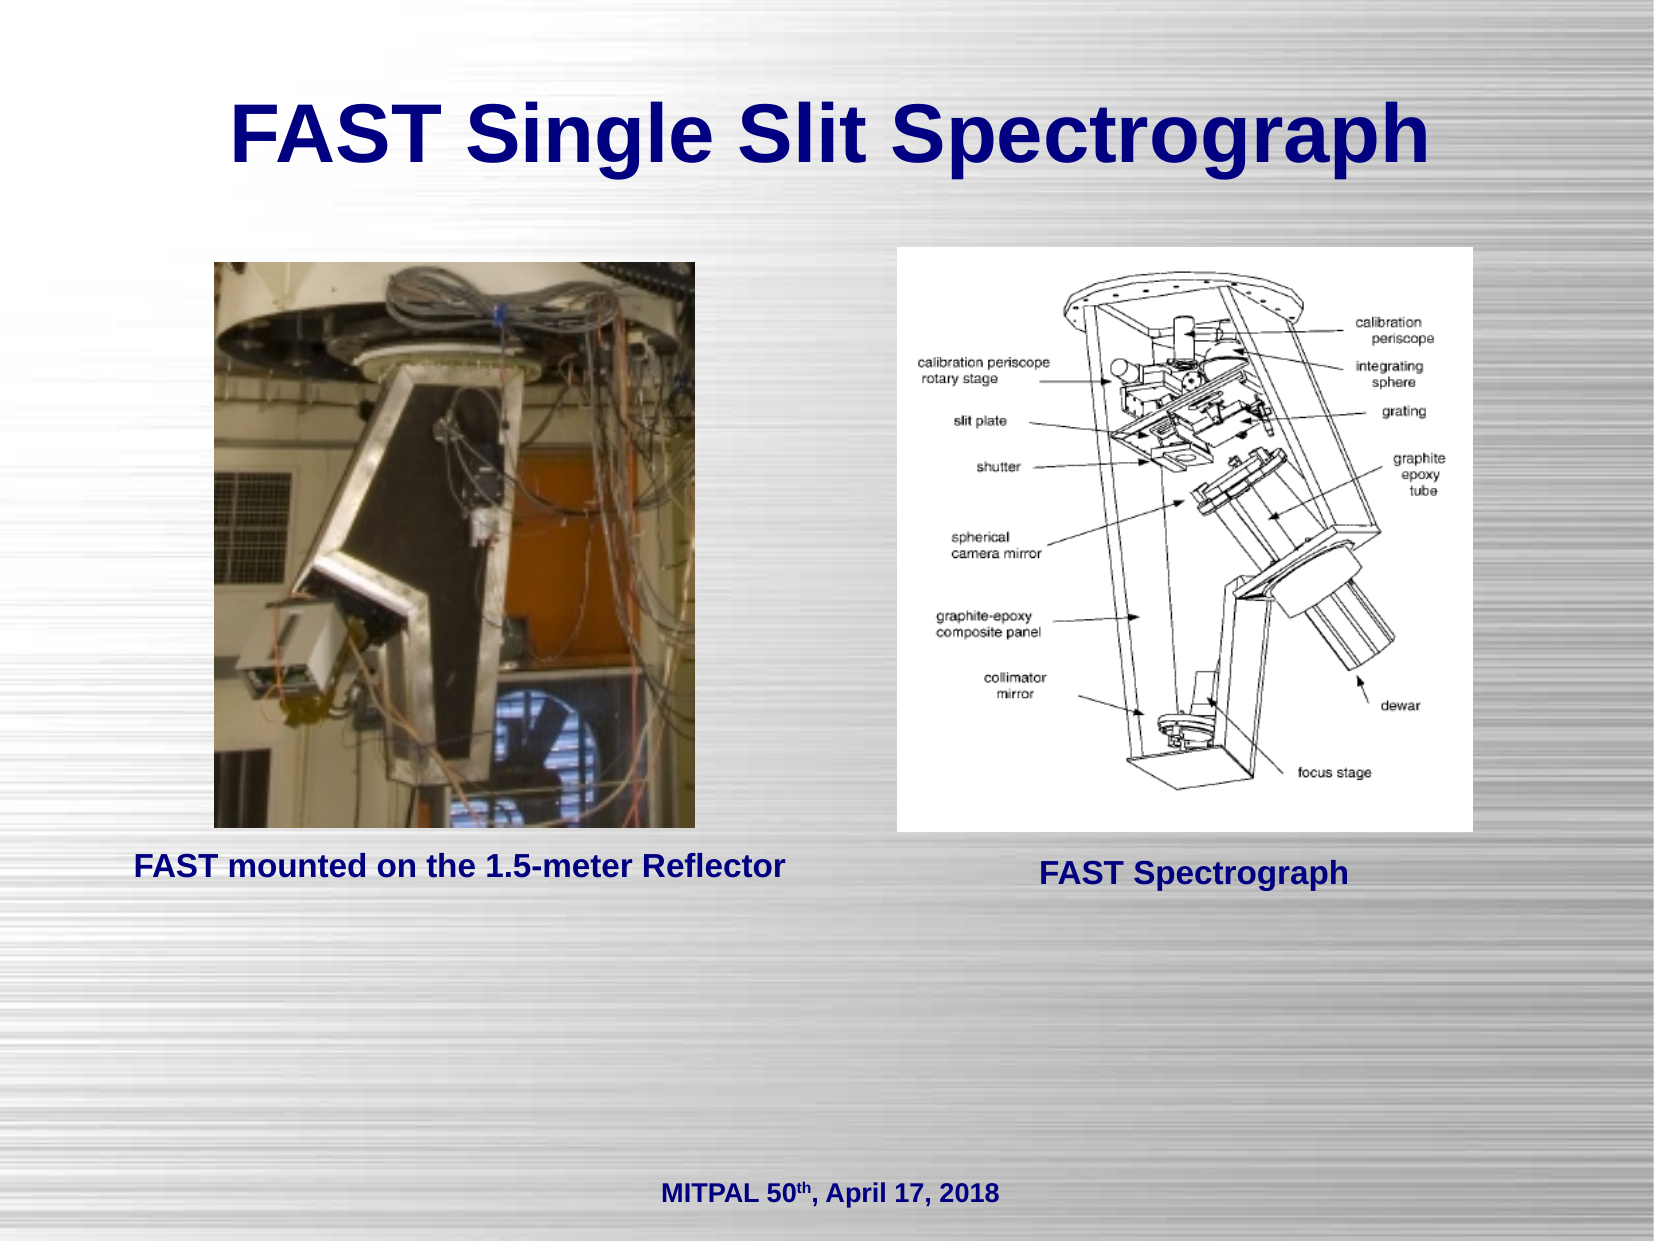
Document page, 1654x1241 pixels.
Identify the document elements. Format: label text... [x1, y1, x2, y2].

picture [0, 0, 1654, 1241]
text_box FAST Spectrograph [1024, 847, 1415, 942]
text_box FAST mounted on the 1.5-meter Reflector [118, 840, 824, 951]
text_box MITPAL 50th, April 17, 2018 [646, 1170, 1015, 1218]
text_box FAST Single Slit Spectrograph [33, 80, 1629, 207]
